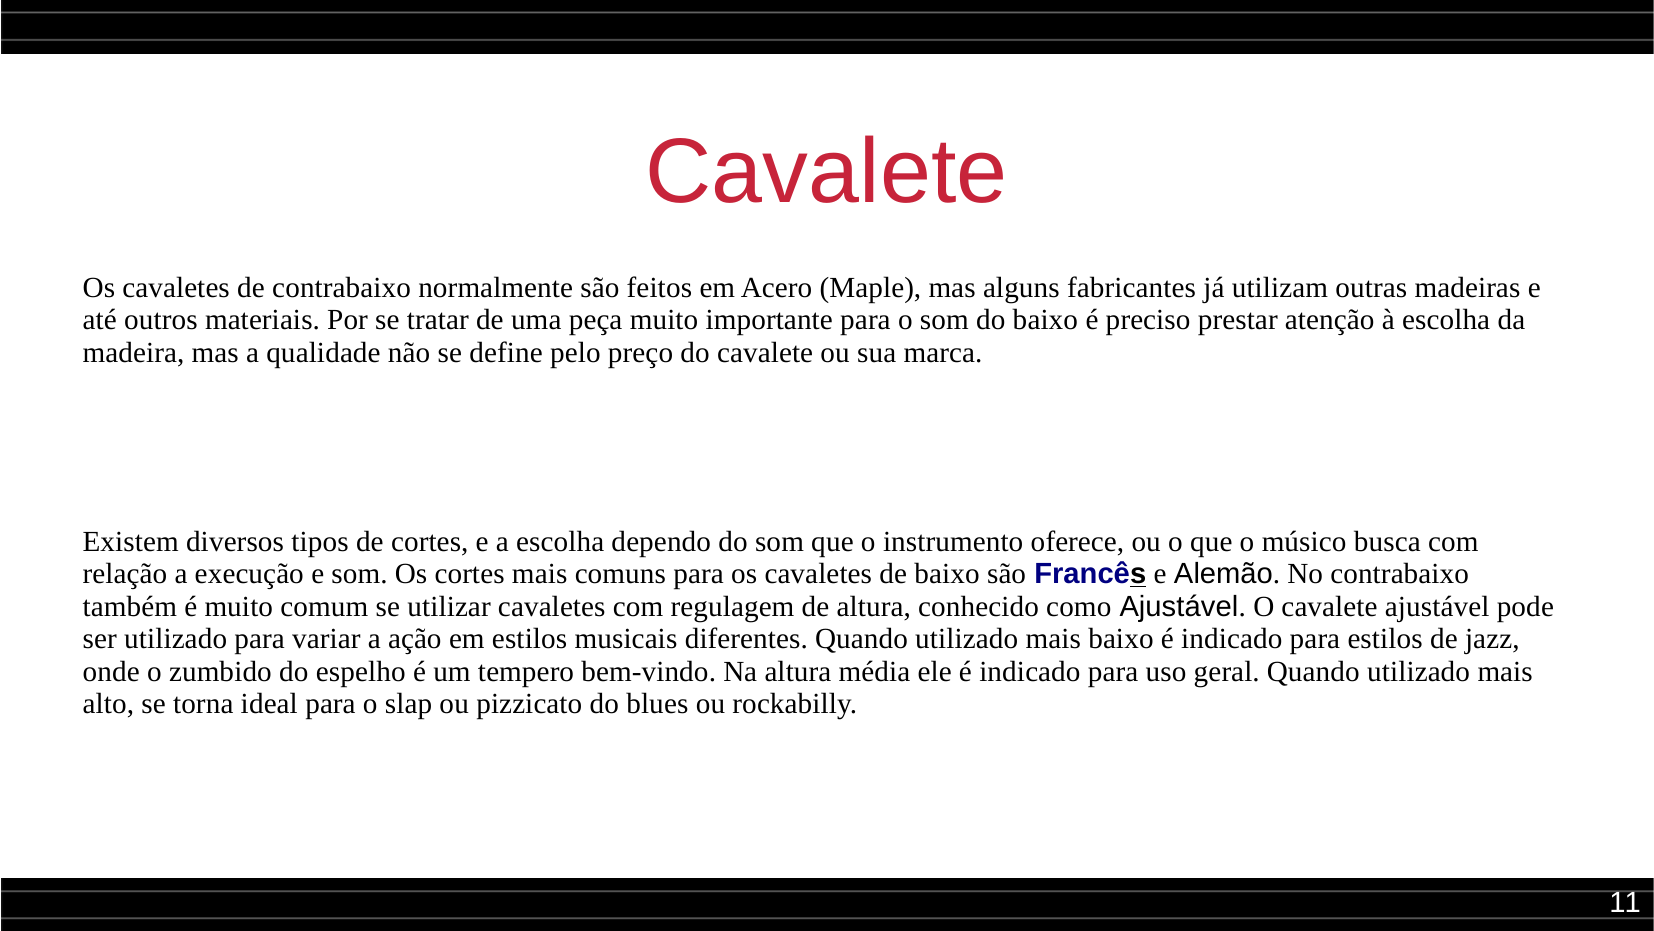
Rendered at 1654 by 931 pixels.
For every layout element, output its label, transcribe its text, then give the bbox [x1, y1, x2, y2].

list Os cavaletes de contrabaixo normalmente são feitos em Acero (Maple), mas alguns fabricantes já utilizam outras madeiras e até outros materiais. Por se tratar de uma peça muito importante para o som do baixo é preciso prestar atenção à escolha da madeira, mas a qualidade não se define pelo preço do cavalete ou sua marca. [82, 271, 1571, 504]
picture [1, 0, 1654, 54]
picture [1, 878, 1654, 931]
list Existem diversos tipos de cortes, e a escolha dependo do som que o instrumento oferece, ou o que o músico busca com relação a execução e som. Os cortes mais comuns para os cavaletes de baixo são Francês e Alemão. No contrabaixo também é muito comum se utilizar cavaletes com regulagem de altura, conhecido como Ajustável. O cavalete ajustável pode ser utilizado para variar a ação em estilos musicais diferentes. Quando utilizado mais baixo é indicado para estilos de jazz, onde o zumbido do espelho é um tempero bem-vindo. Na altura média ele é indicado para uso geral. Quando utilizado mais alto, se torna ideal para o slap ou pizzicato do blues ou rockabilly. [82, 525, 1571, 757]
title Cavalete [82, 92, 1571, 249]
